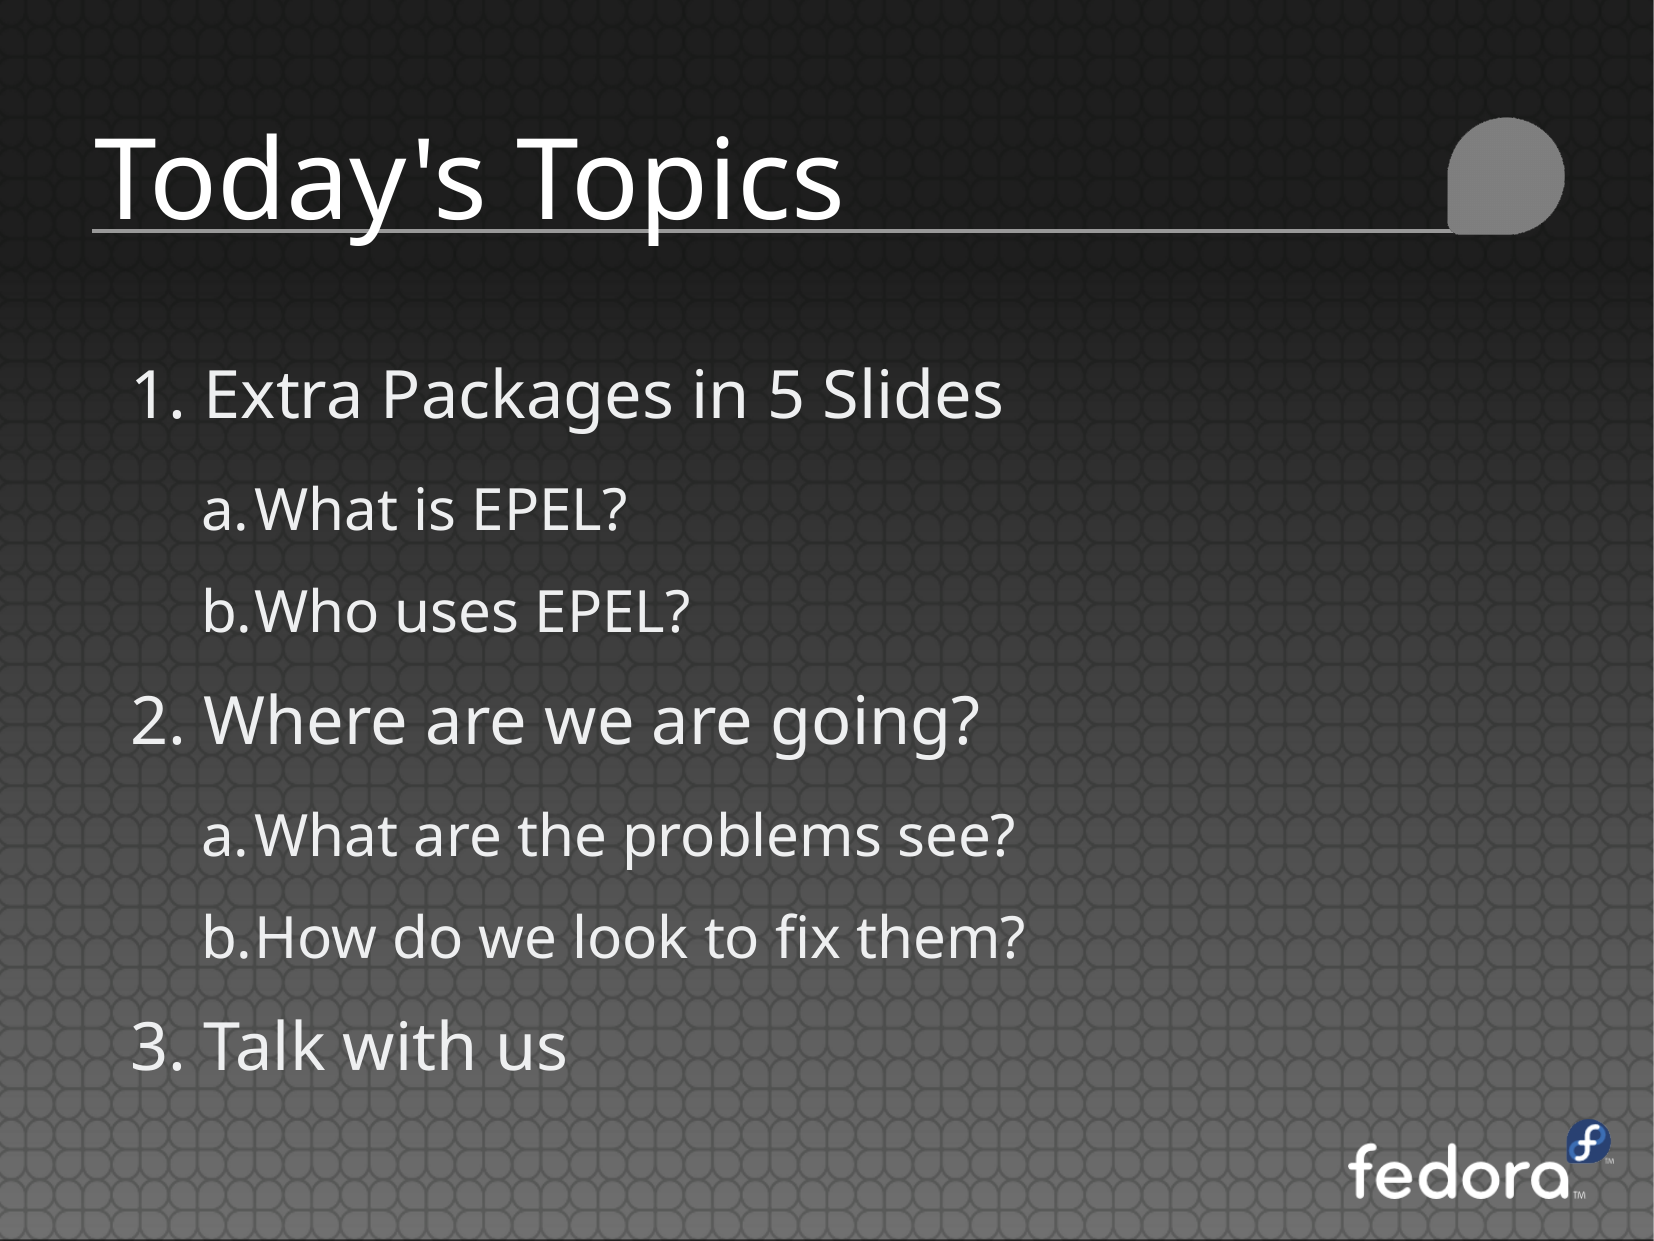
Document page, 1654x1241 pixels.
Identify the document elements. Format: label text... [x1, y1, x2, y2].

picture [0, 0, 1654, 1241]
title Today's Topics [94, 100, 1426, 251]
list Extra Packages in 5 Slides What is EPEL? Who uses EPEL? Where are we are going? What are the problems see? How do we look to fix them? Talk with us [112, 227, 1501, 1163]
